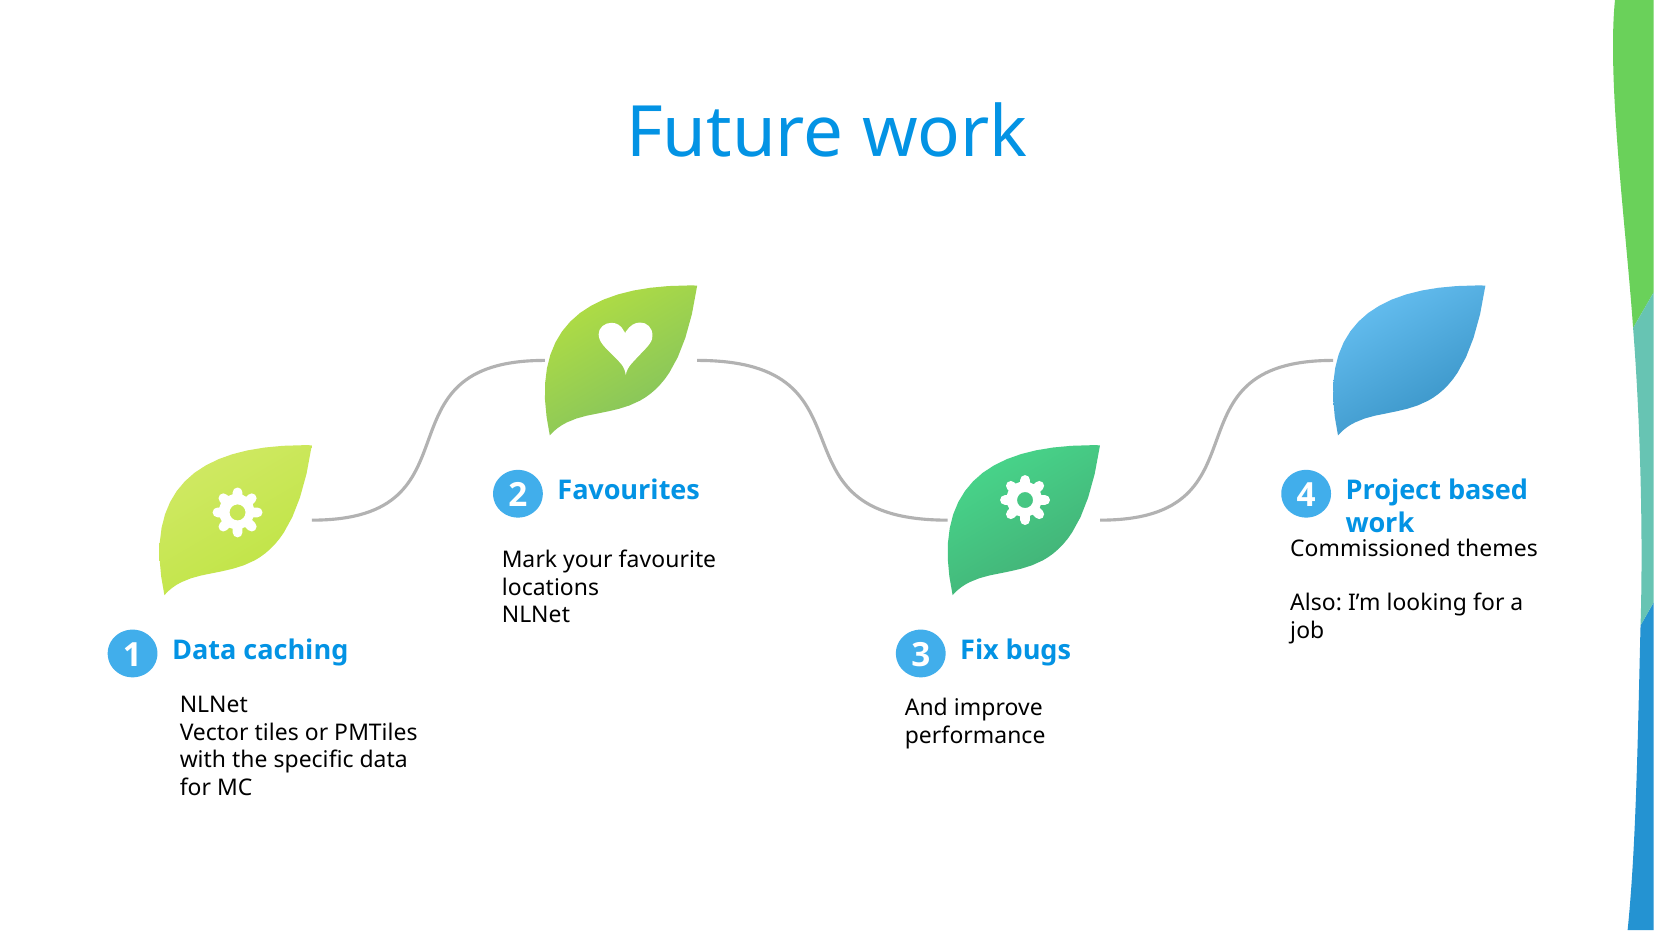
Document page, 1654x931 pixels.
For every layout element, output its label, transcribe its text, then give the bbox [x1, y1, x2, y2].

text_box Mark your favourite locations NLNet [487, 537, 773, 635]
text_box 3 [895, 629, 946, 678]
text_box Project based work [1330, 465, 1561, 525]
text_box [544, 285, 698, 436]
text_box [159, 445, 312, 596]
text_box NLNet Vector tiles or PMTiles with the specific data for MC [165, 682, 451, 808]
text_box [1333, 285, 1486, 436]
text_box Data caching [157, 625, 387, 673]
text_box Commissioned themes Also: I’m looking for a job [1275, 525, 1561, 651]
text_box Favourites [542, 465, 773, 513]
text_box 1 [107, 629, 158, 678]
text_box 2 [493, 469, 543, 518]
text_box And improve performance [890, 685, 1176, 756]
text_box Fix bugs [945, 625, 1175, 673]
text_box [947, 445, 1101, 596]
text_box 4 [1281, 469, 1332, 518]
text_box Future work [0, 78, 1654, 178]
